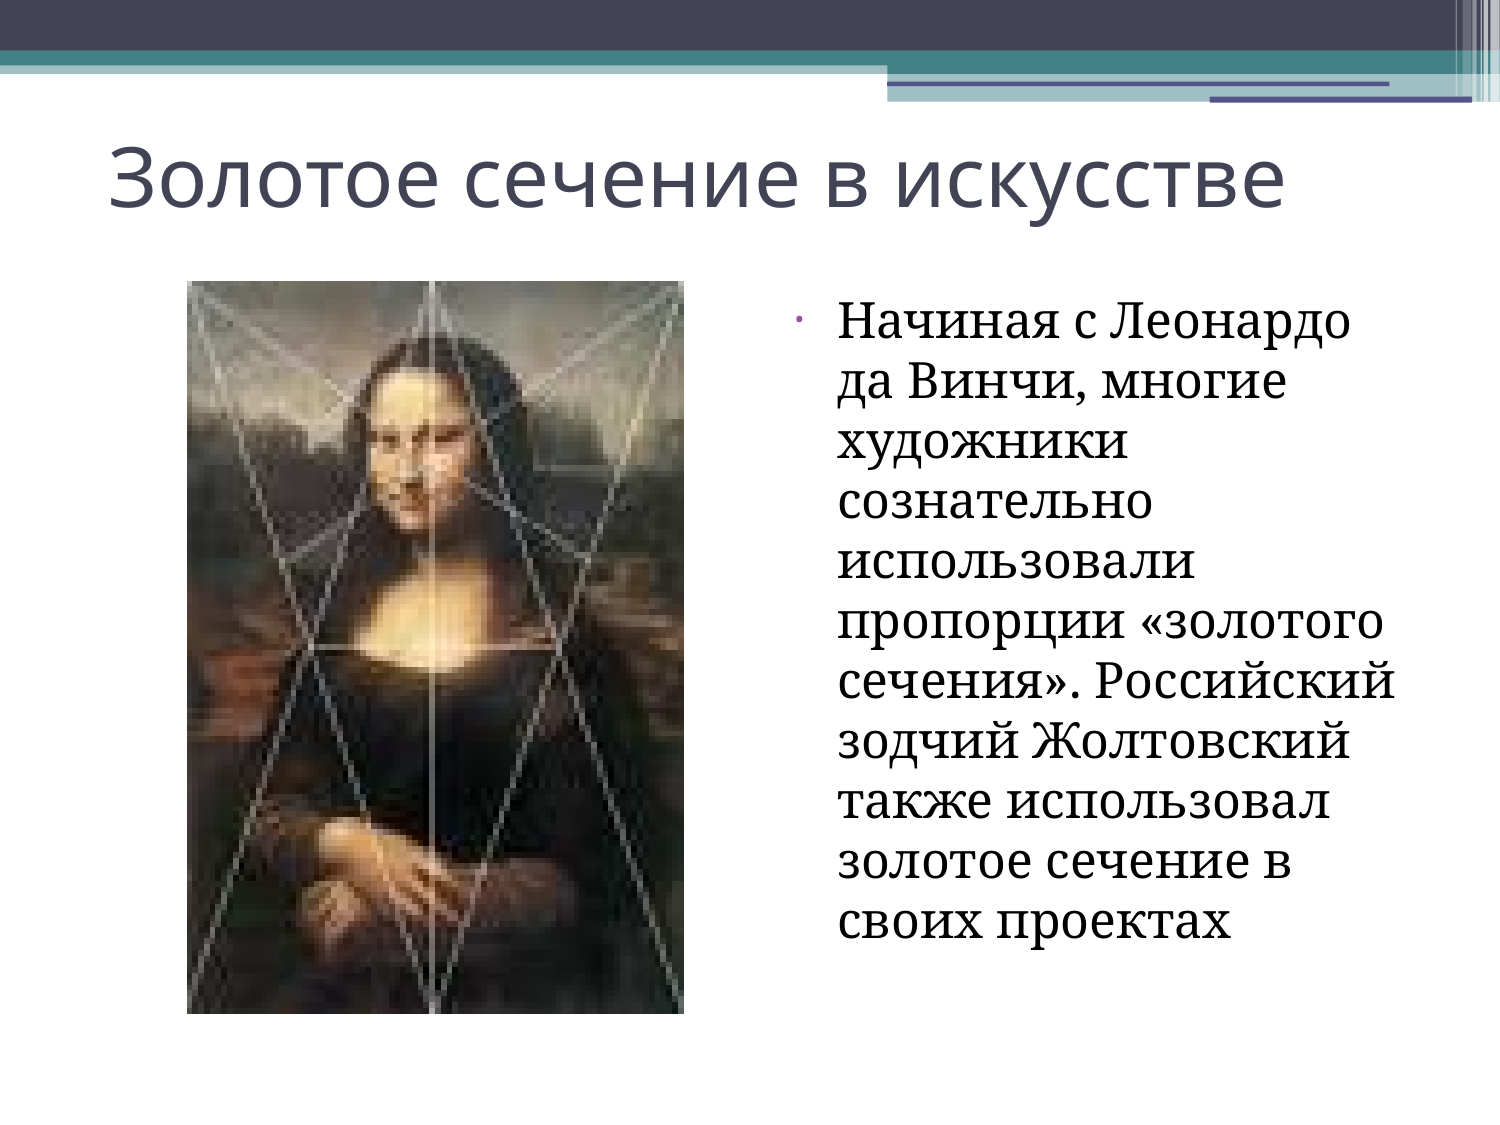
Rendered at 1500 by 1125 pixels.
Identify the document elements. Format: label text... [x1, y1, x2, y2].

title Золотое сечение в искусстве [93, 117, 1444, 293]
list Начиная с Леонардо да Винчи, многие художники сознательно использовали пропорции «золотого сечения». Российский зодчий Жолтовский также использовал золотое сечение в своих проектах [762, 281, 1425, 1112]
picture [187, 281, 684, 1015]
